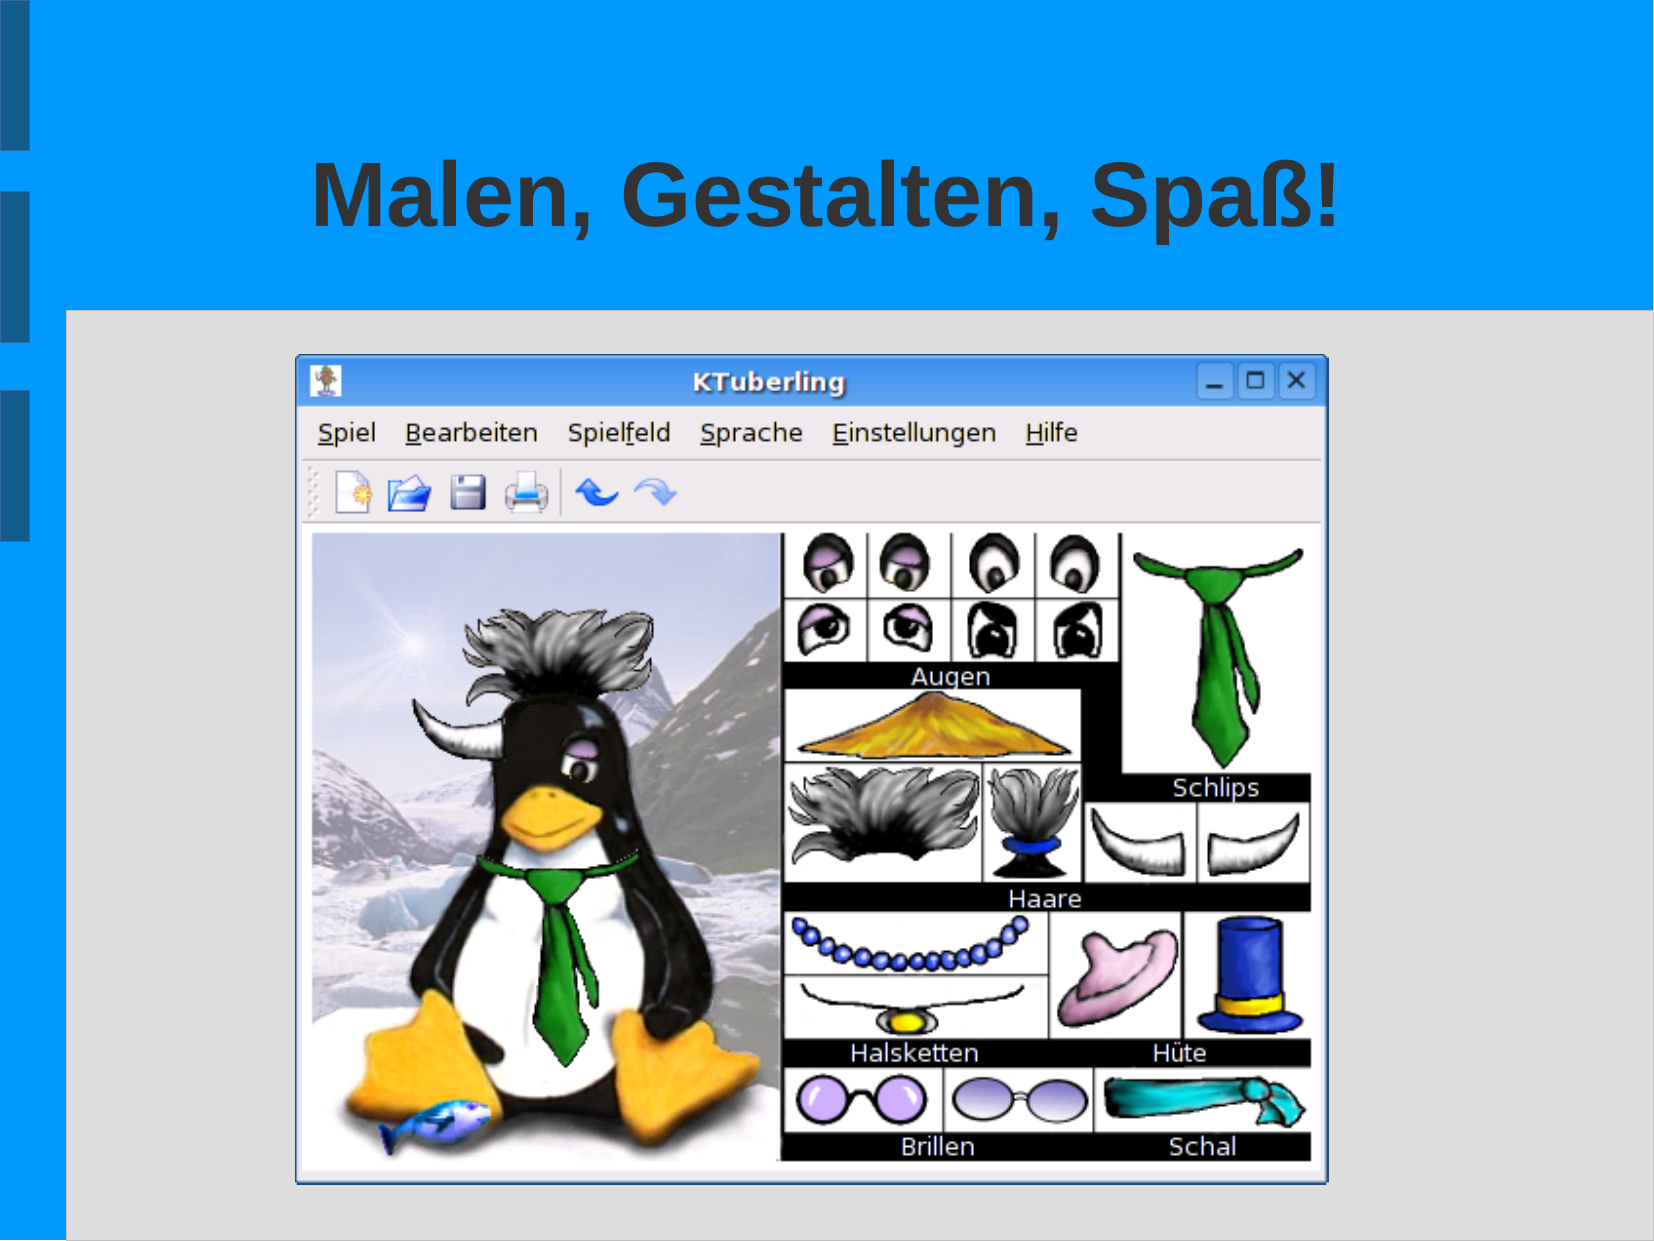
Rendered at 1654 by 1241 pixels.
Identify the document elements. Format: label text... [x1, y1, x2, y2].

title Malen, Gestalten, Spaß! [121, 91, 1534, 299]
picture [295, 354, 1329, 1185]
